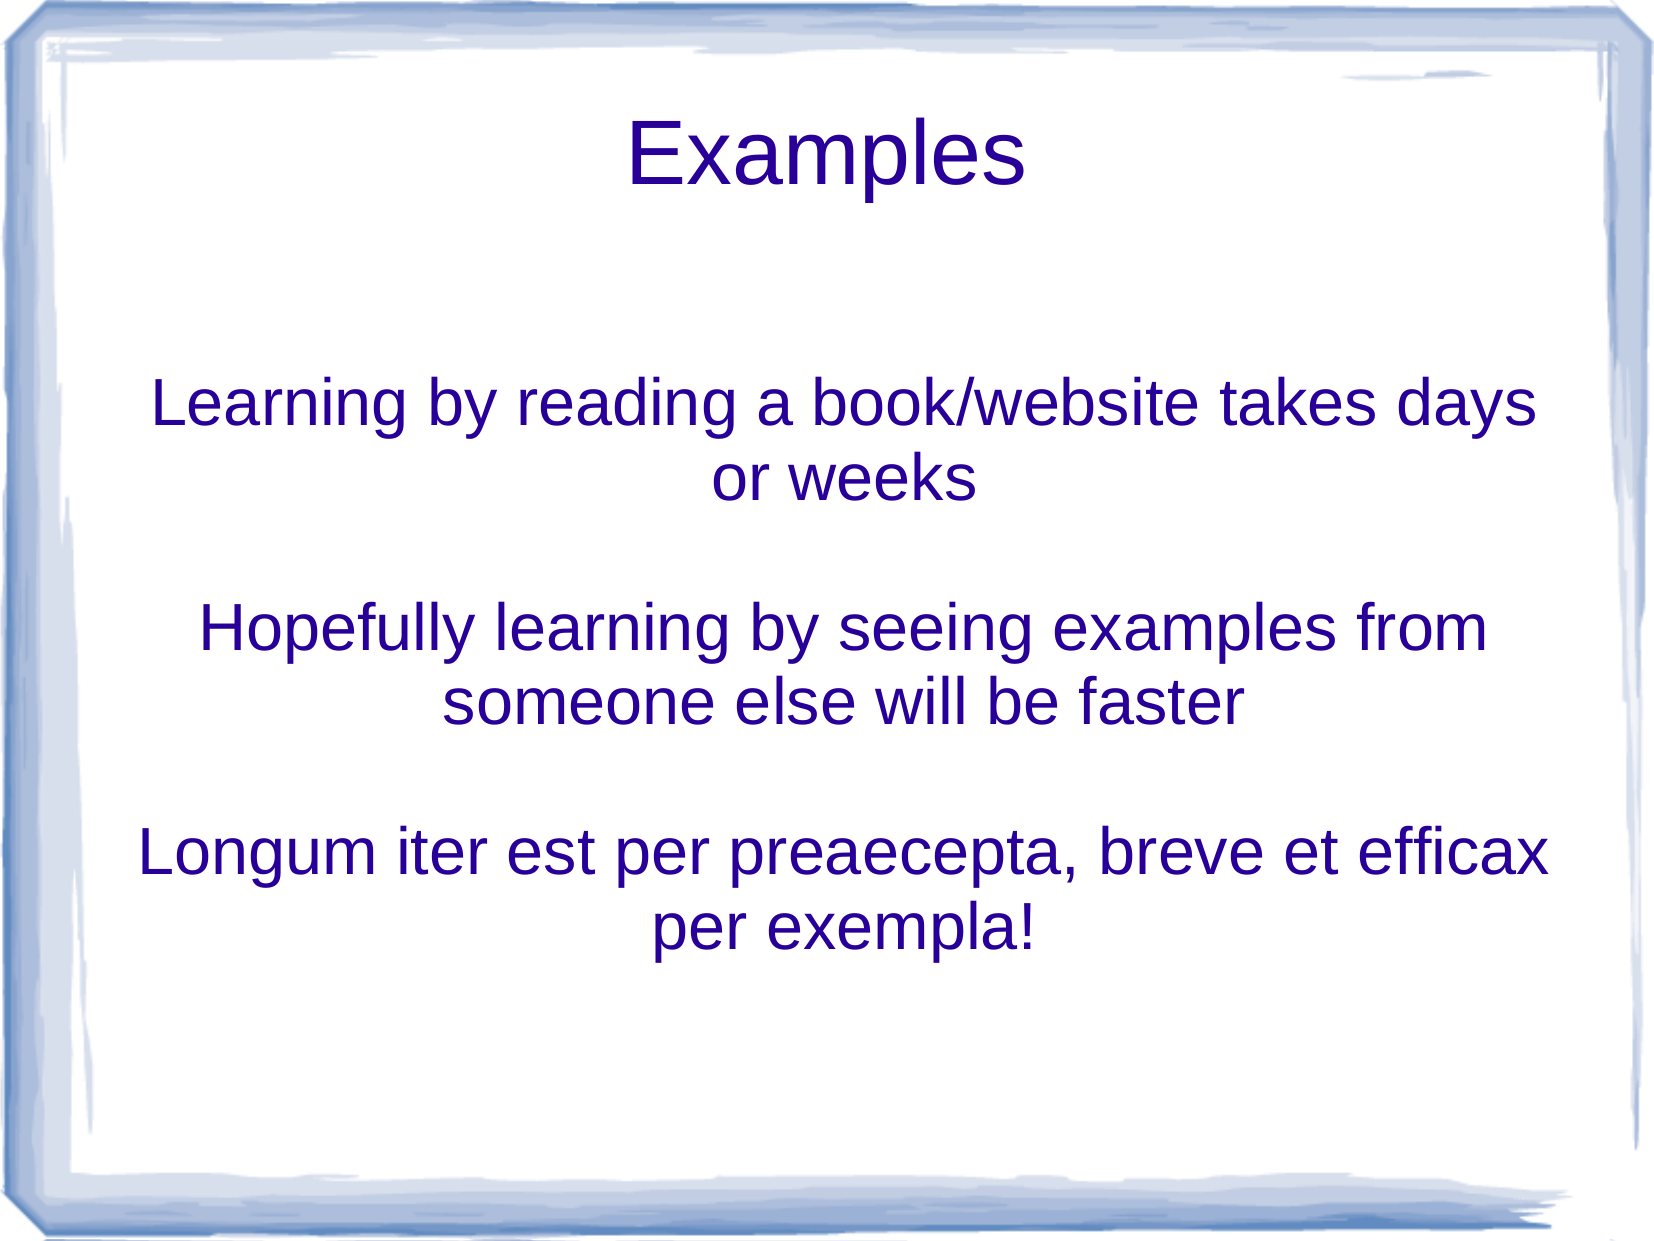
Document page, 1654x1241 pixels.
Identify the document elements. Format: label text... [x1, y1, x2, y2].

title Examples [82, 56, 1571, 250]
subtitle Learning by reading a book/website takes days or weeks Hopefully learning by seeing examples from someone else will be faster Longum iter est per preaecepta, breve et efficax per exempla! [118, 332, 1571, 997]
picture [0, 0, 1654, 1241]
